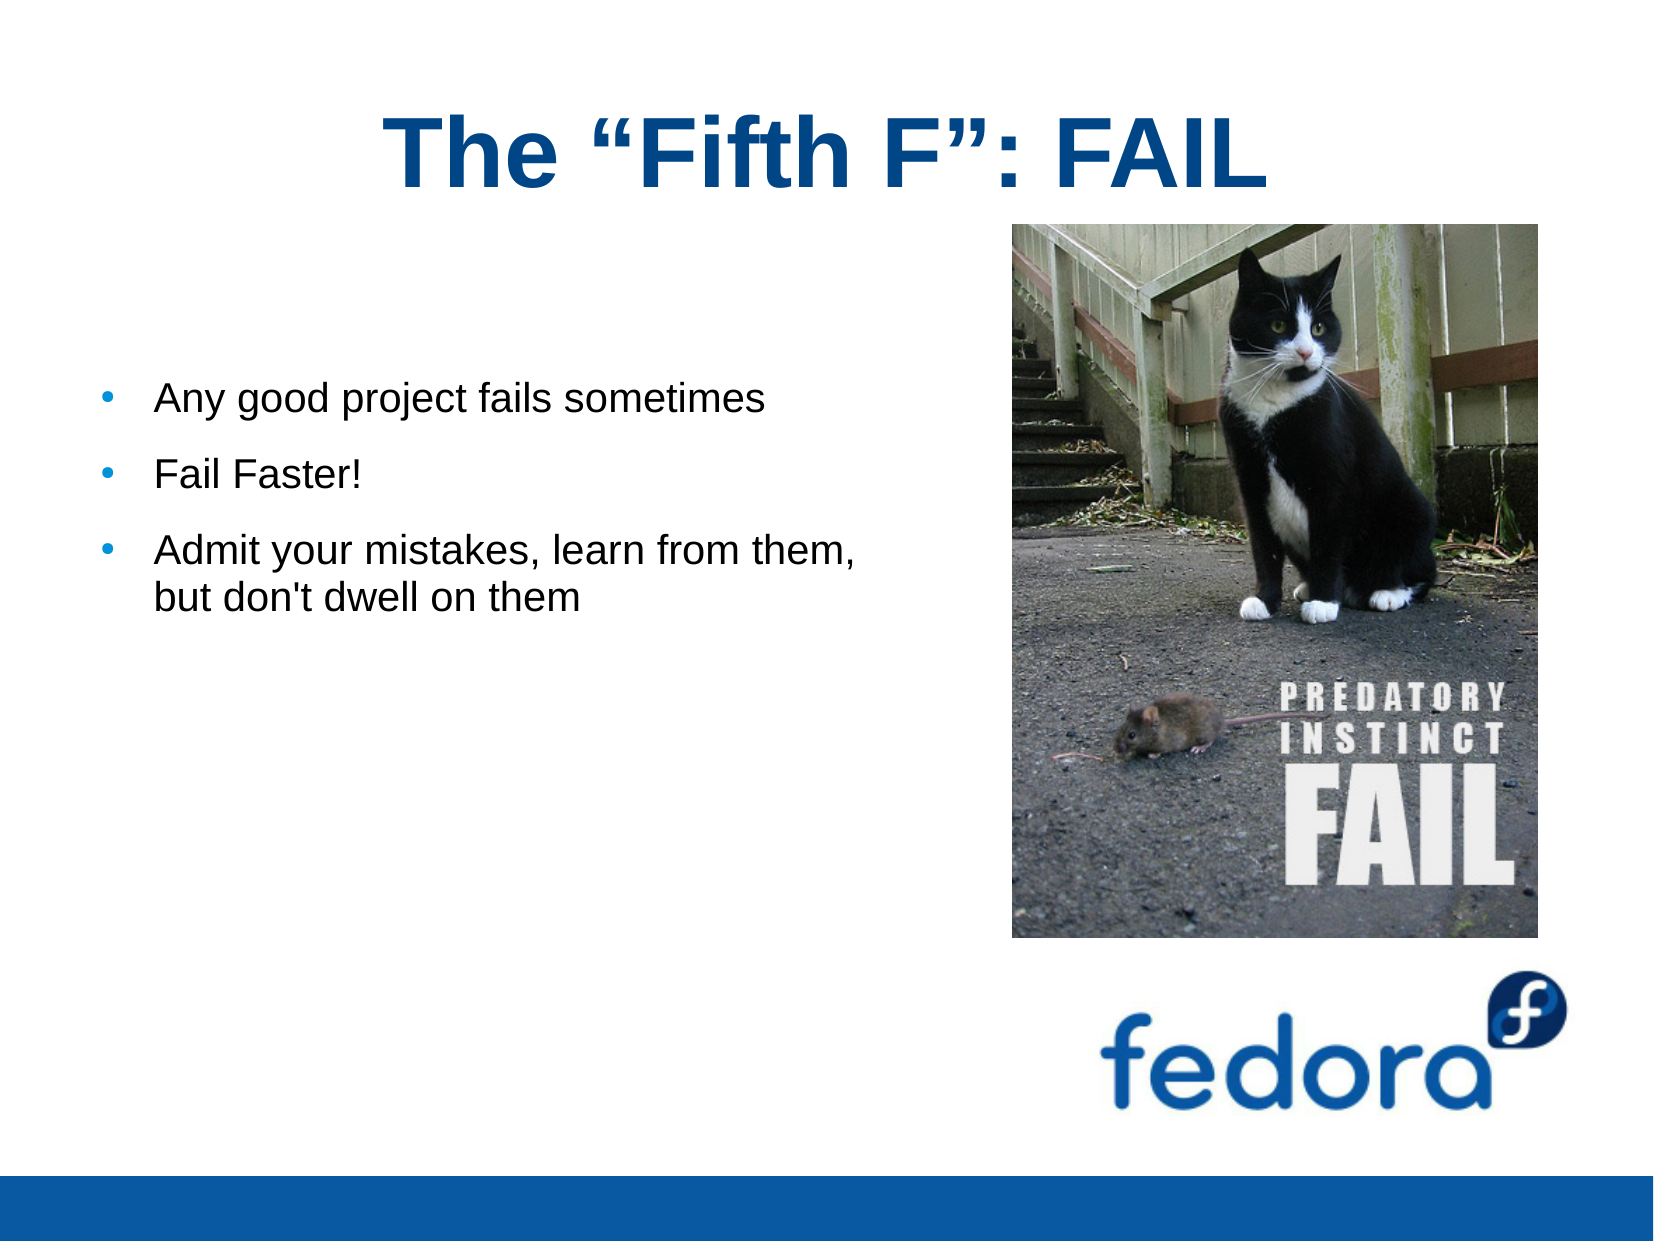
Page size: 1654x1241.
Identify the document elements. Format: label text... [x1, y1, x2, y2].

picture [0, 0, 1654, 1241]
list Any good project fails sometimes Fail Faster! Admit your mistakes, learn from them, but don't dwell on them [82, 375, 904, 1194]
title The “Fifth F”: FAIL [82, 49, 1571, 257]
